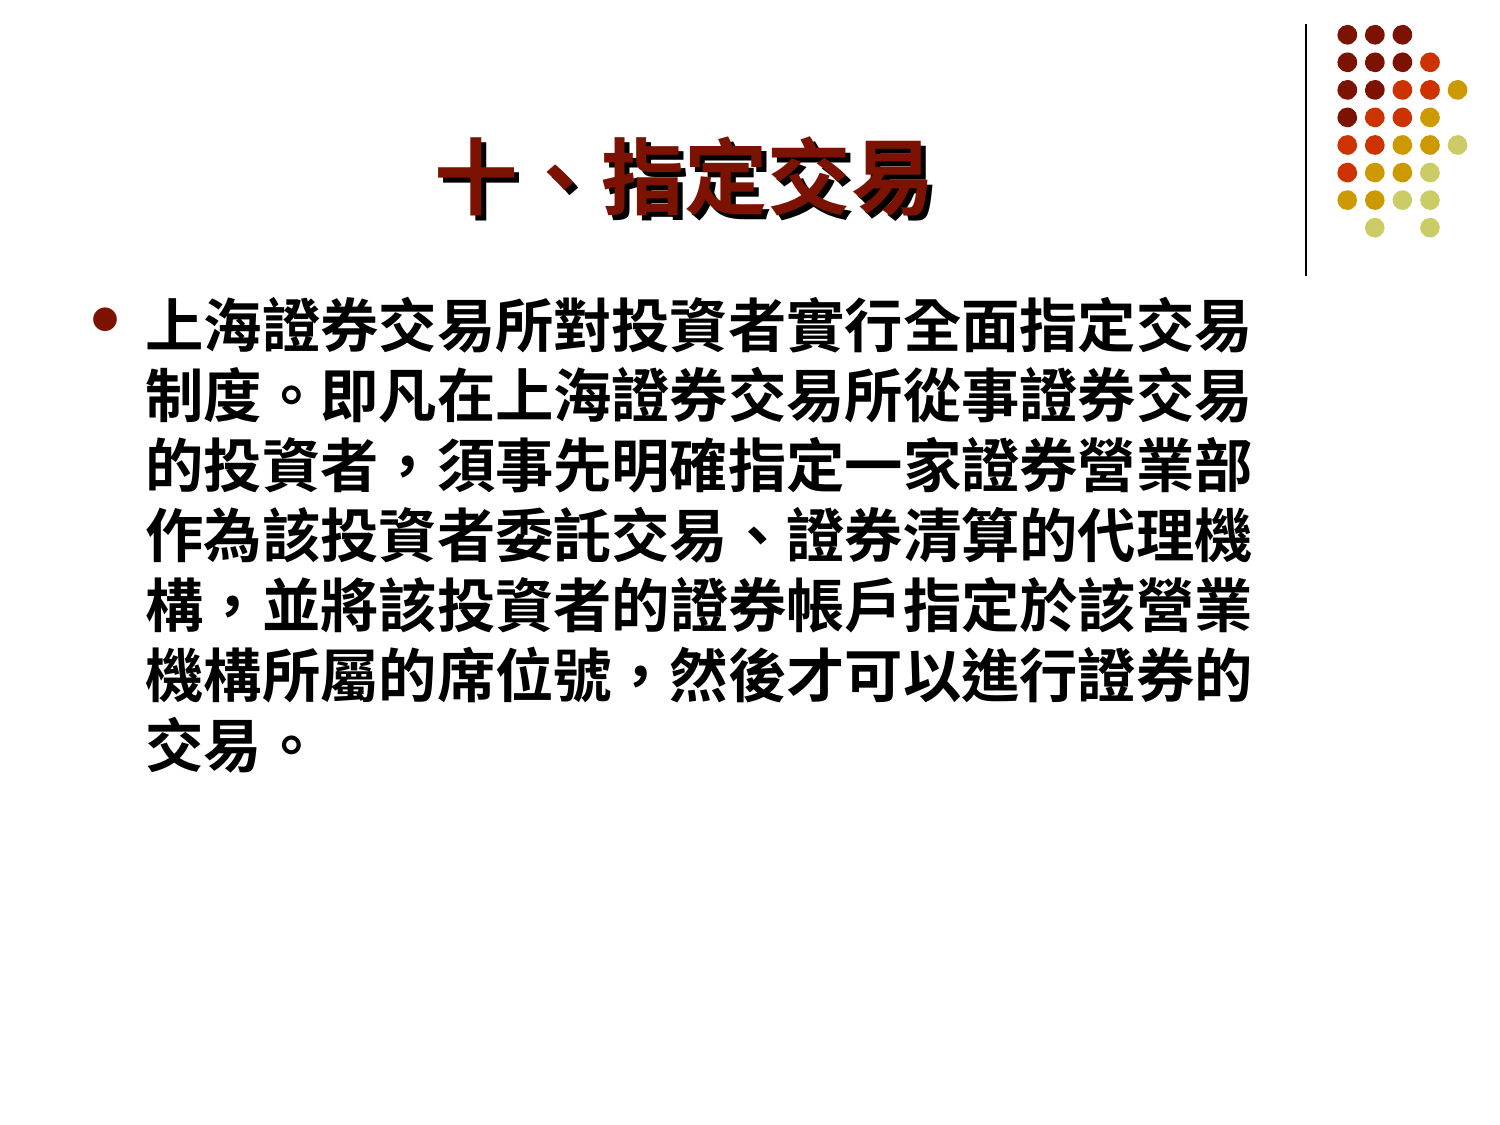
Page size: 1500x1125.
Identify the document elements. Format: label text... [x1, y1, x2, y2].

title 十、指定交易 [74, 20, 1313, 233]
list 上海證券交易所對投資者實行全面指定交易制度。即凡在上海證券交易所從事證券交易的投資者，須事先明確指定一家證券營業部作為該投資者委託交易、證券清算的代理機構，並將該投資者的證券帳戶指定於該營業機構所屬的席位號，然後才可以進行證券的交易。 [74, 282, 1294, 1006]
